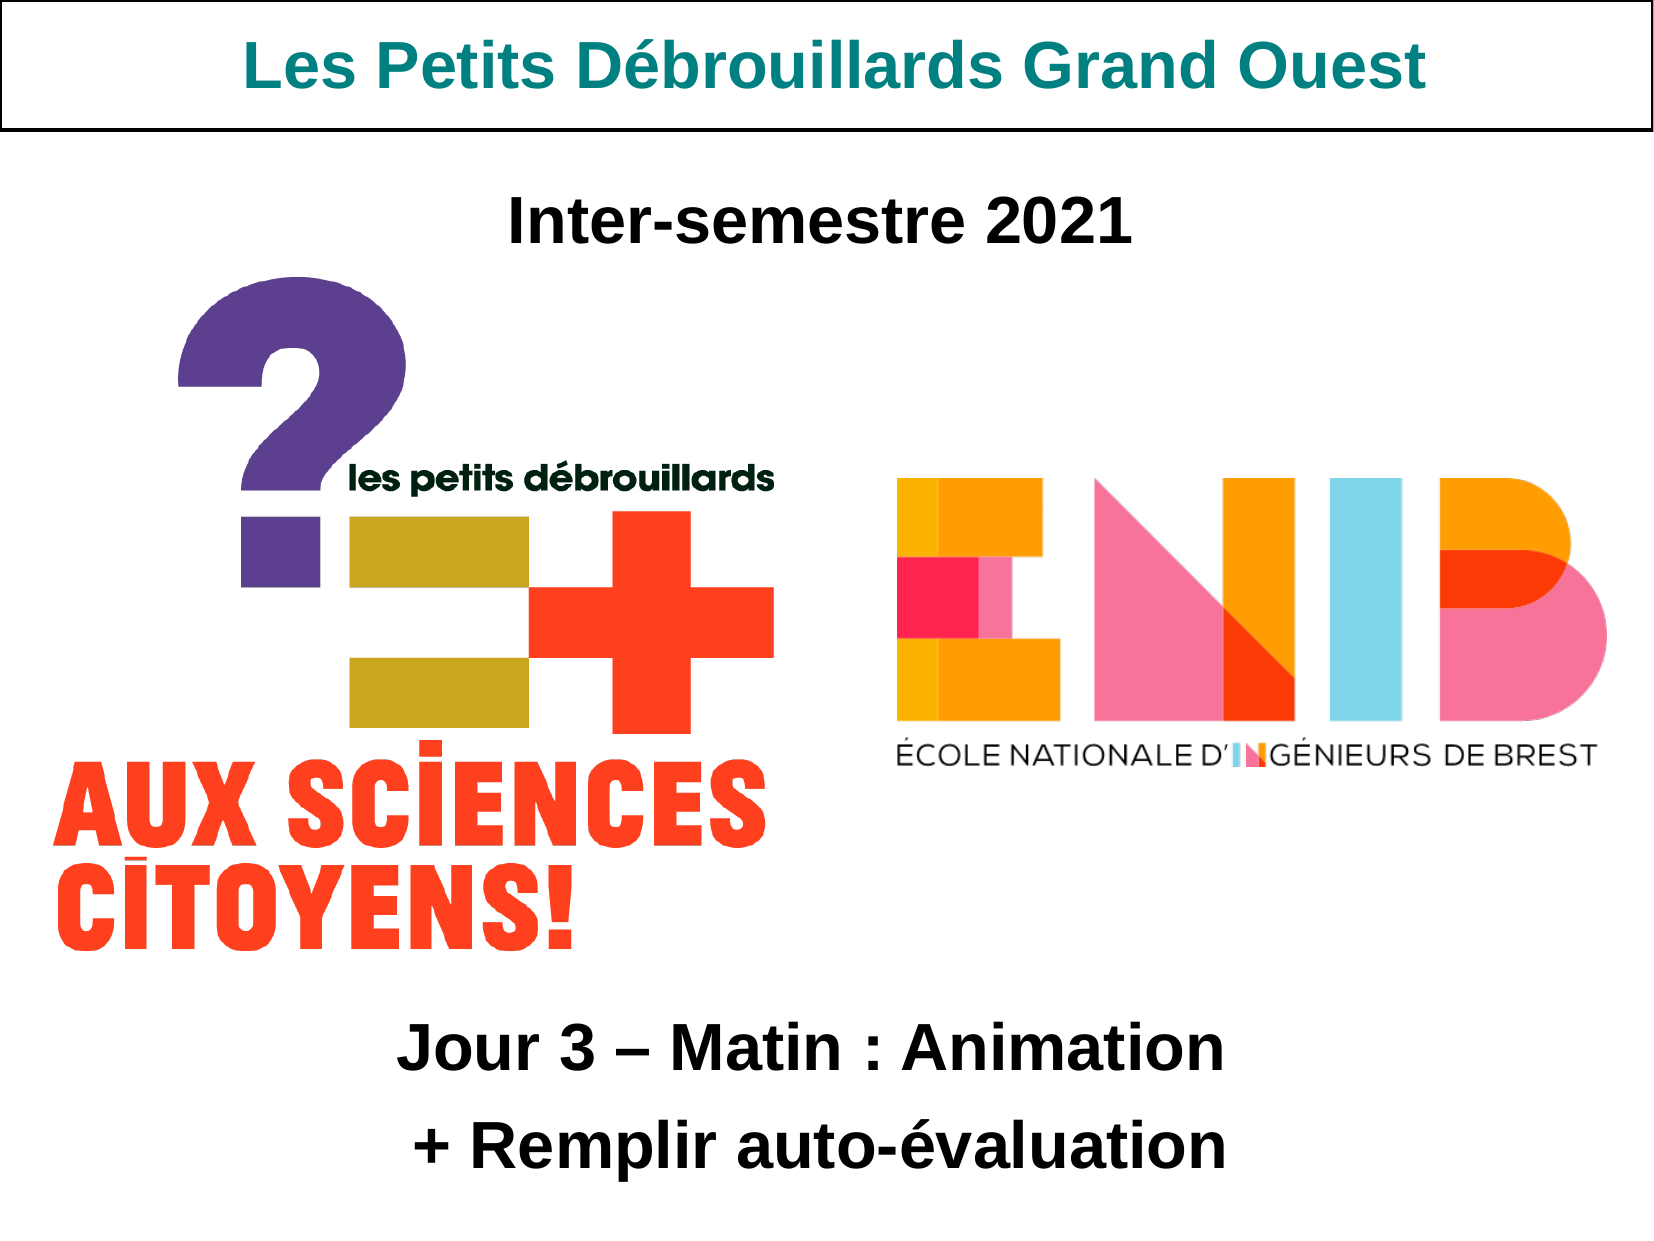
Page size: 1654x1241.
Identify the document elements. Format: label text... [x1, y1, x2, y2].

picture [53, 408, 774, 951]
list Inter-semestre 2021 [47, 183, 1595, 408]
picture [897, 478, 1607, 767]
list Jour 3 – Matin : Animation + Remplir auto-évaluation [47, 1009, 1595, 1241]
text_box Les Petits Débrouillards Grand Ouest [0, 0, 1654, 130]
